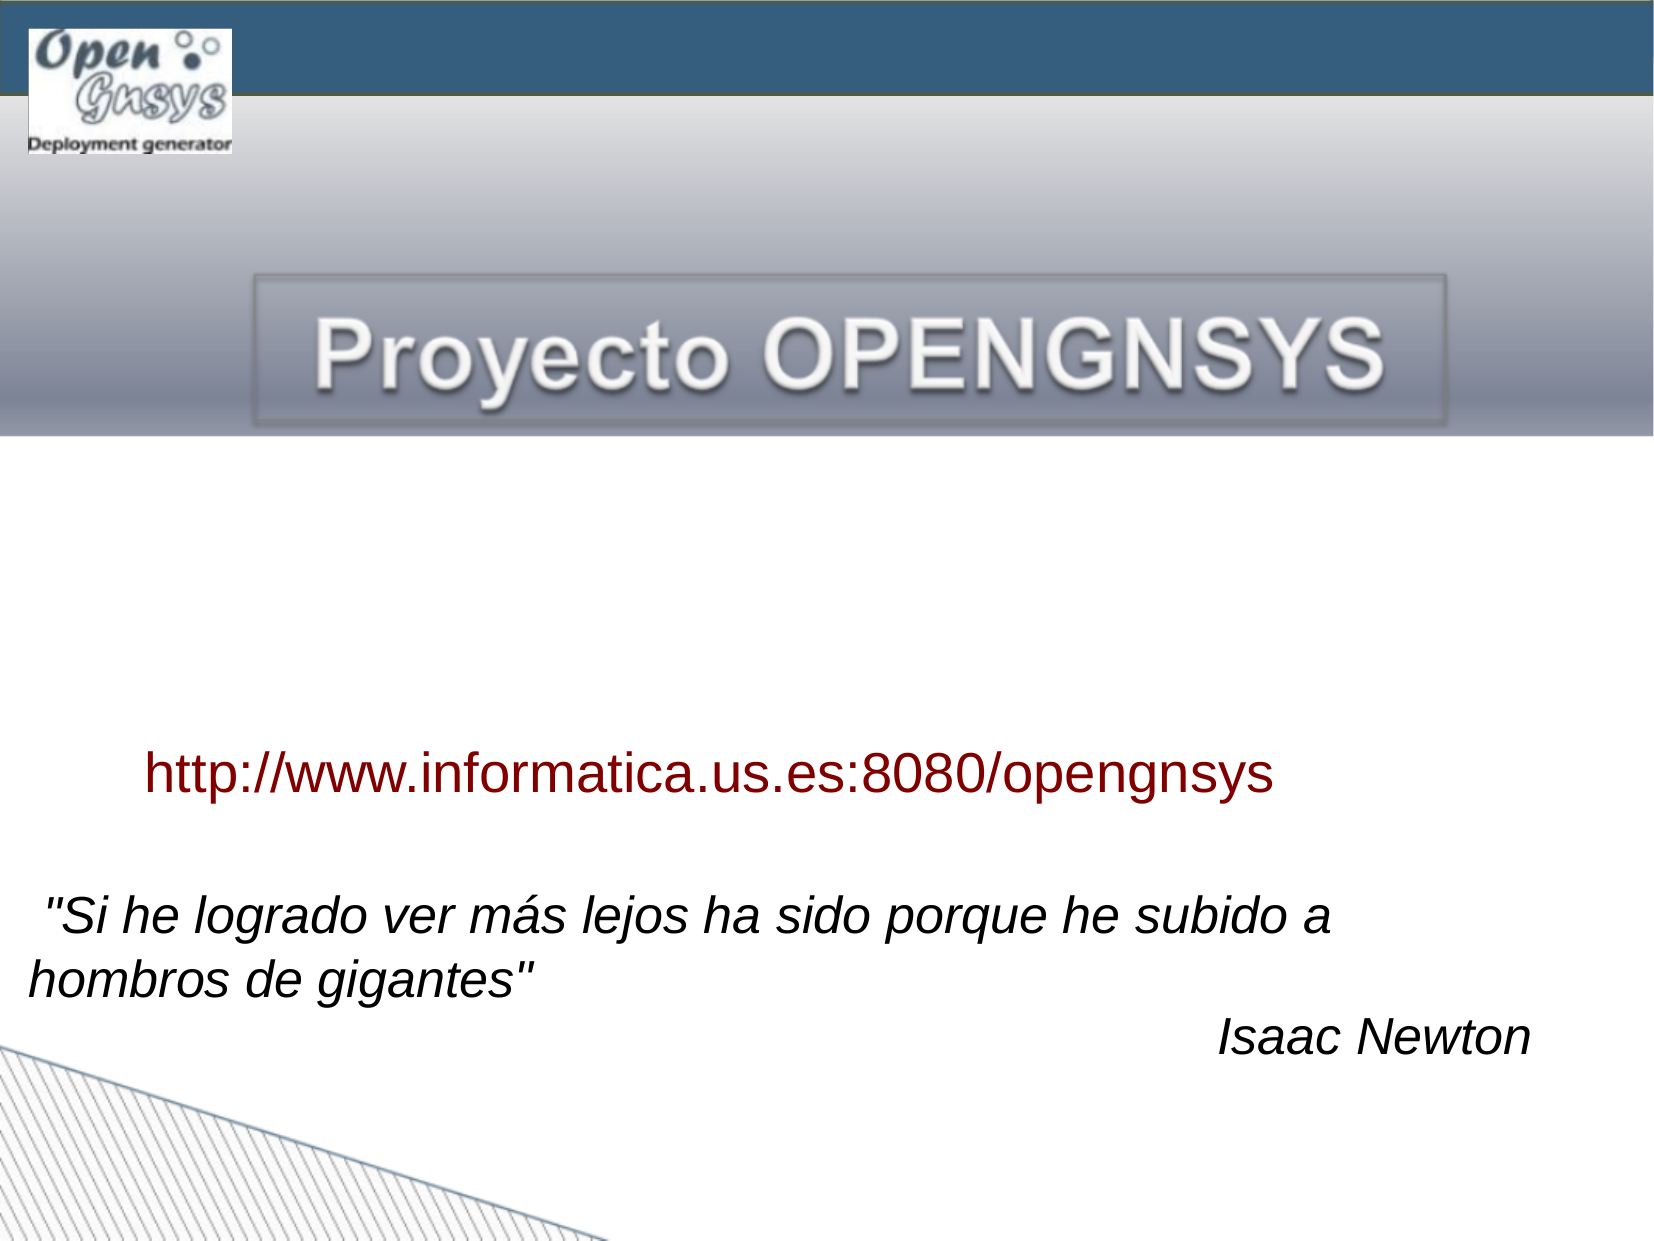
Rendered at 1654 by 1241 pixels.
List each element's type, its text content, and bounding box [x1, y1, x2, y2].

subtitle "Si he logrado ver más lejos ha sido porque he subido a hombros de gigantes" Isaac Newton [28, 889, 1534, 1143]
picture [0, 0, 1654, 1241]
text_box http://www.informatica.us.es:8080/opengnsys [69, 744, 1604, 805]
